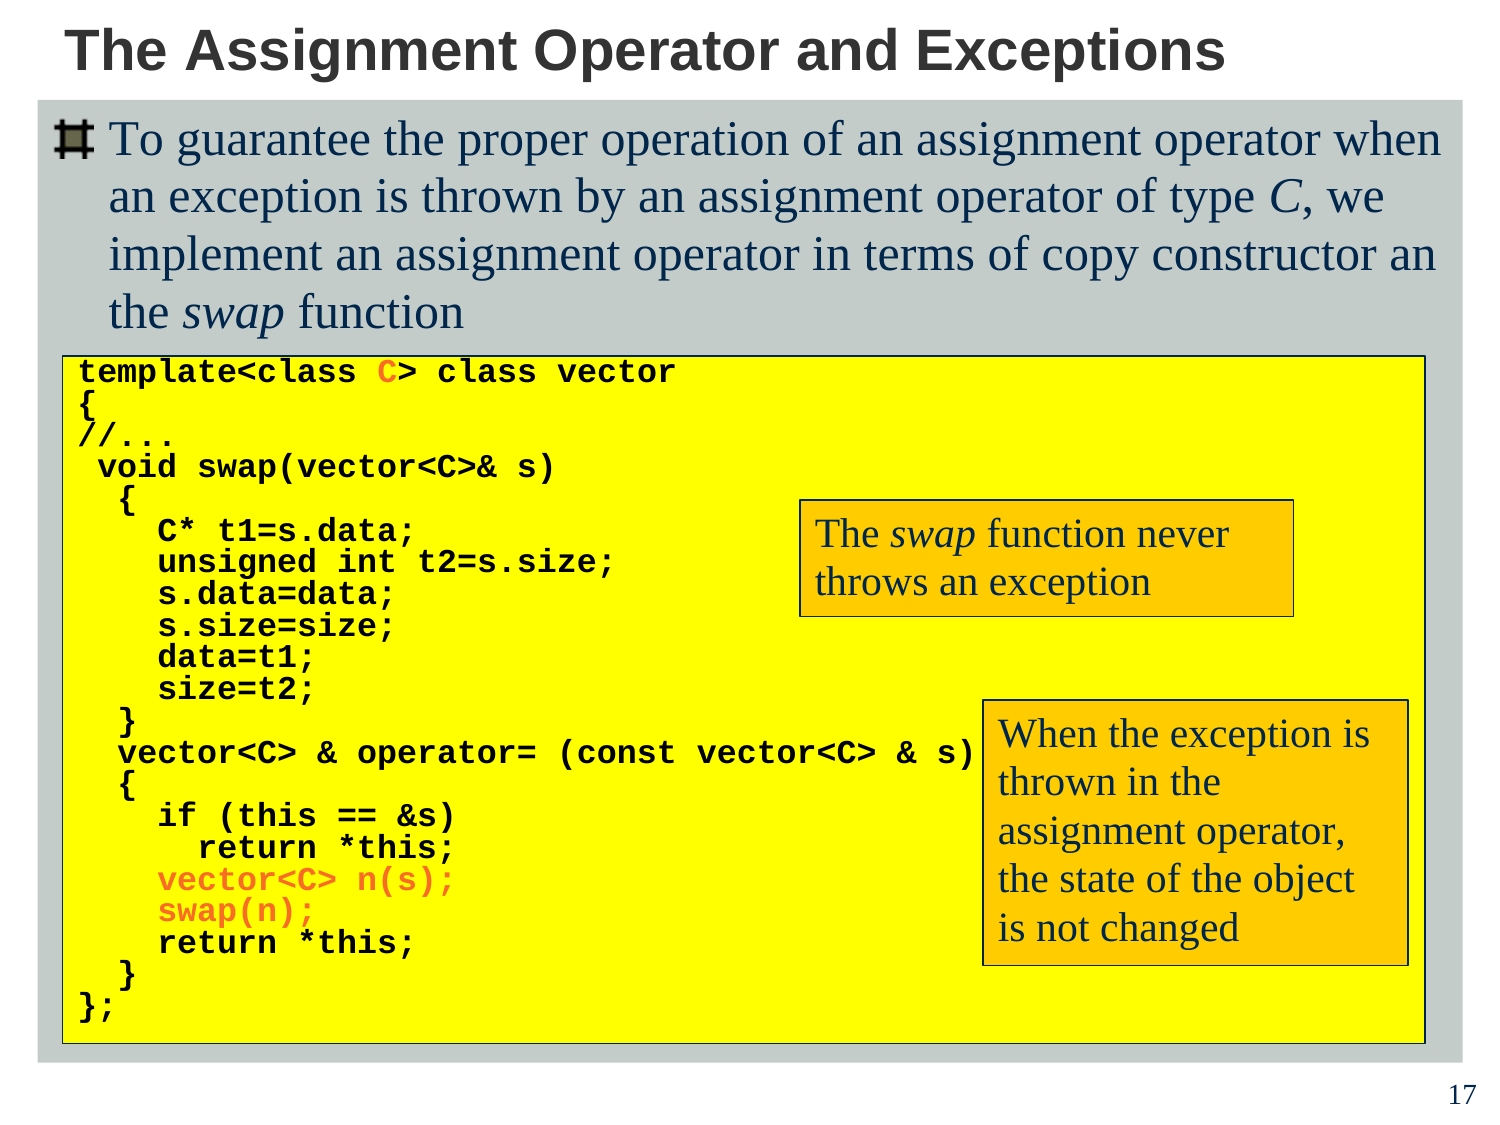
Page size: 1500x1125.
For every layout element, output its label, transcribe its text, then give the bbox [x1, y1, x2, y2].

text_box When the exception is thrown in the assignment operator, the state of the object is not changed [983, 699, 1409, 966]
text_box The swap function never throws an exception [800, 500, 1294, 617]
list To guarantee the proper operation of an assignment operator when an exception is thrown by an assignment operator of type C, we implement an assignment operator in terms of copy constructor an the swap function [37, 99, 1463, 1063]
text_box template<class C> class vector { //... void swap(vector<C>& s) { C* t1=s.data; unsigned int t2=s.size; s.data=data; s.size=size; data=t1; size=t2; } vector<C> & operator= (const vector<C> & s) { if (this == &s) return *this; vector<C> n(s); swap(n); return *this; } }; [62, 356, 1426, 1059]
title The Assignment Operator and Exceptions [50, 0, 1450, 91]
